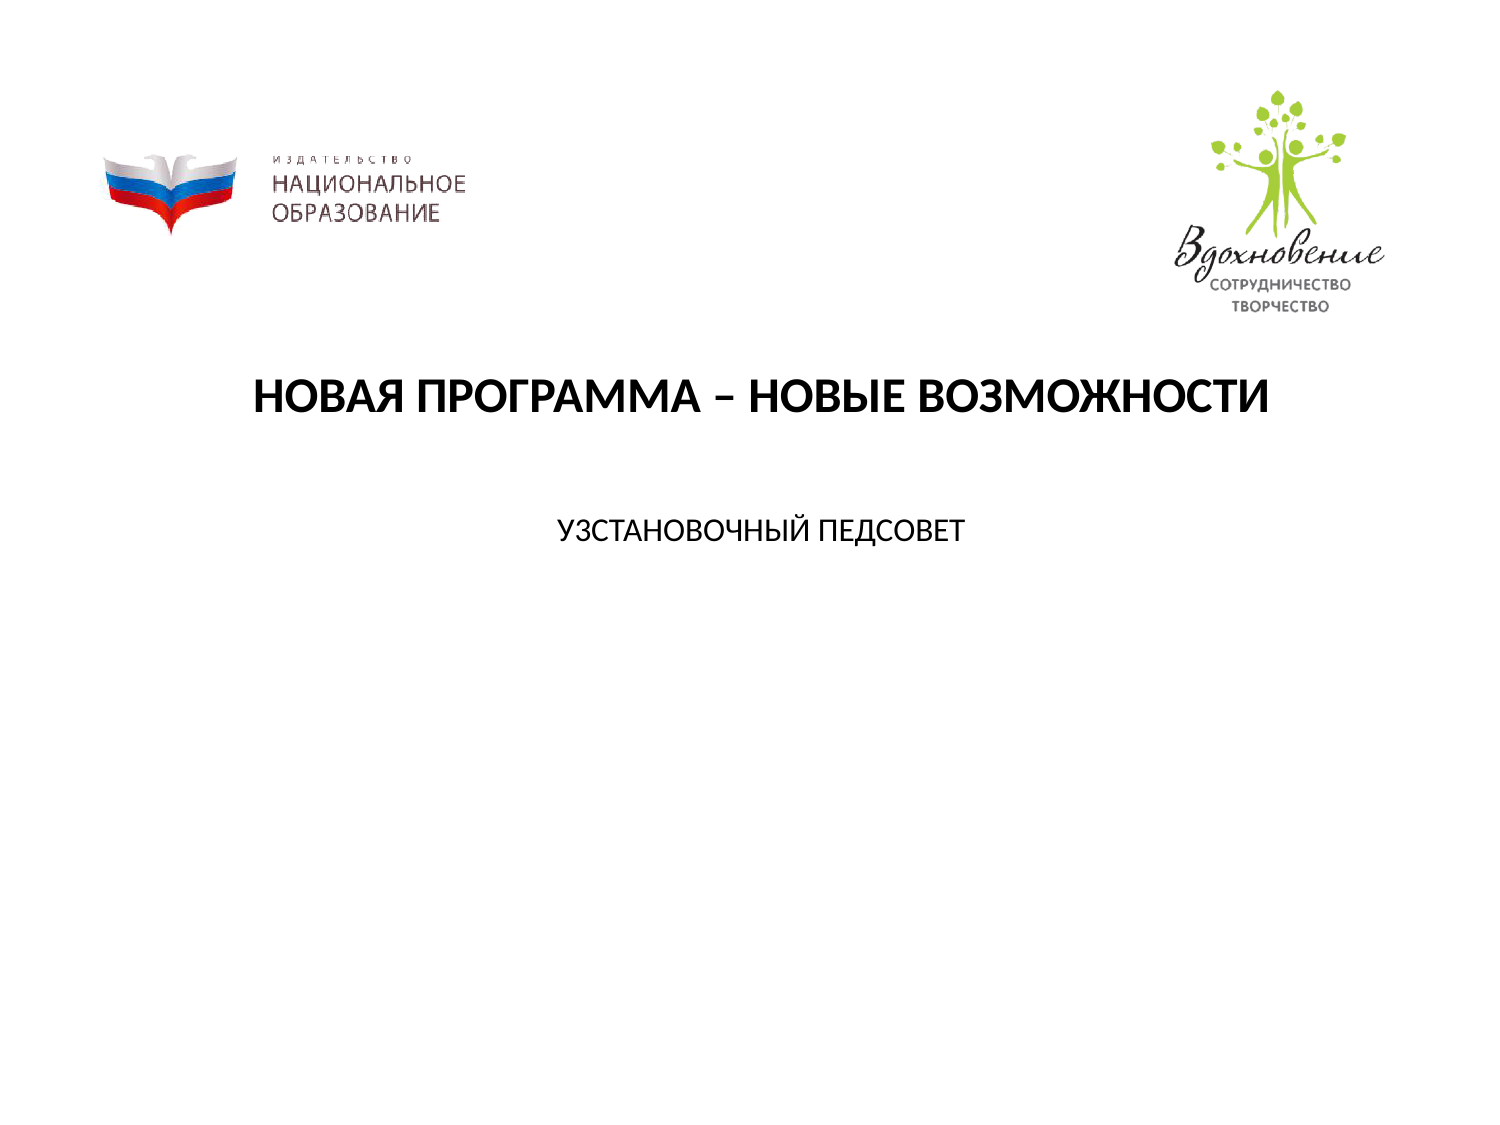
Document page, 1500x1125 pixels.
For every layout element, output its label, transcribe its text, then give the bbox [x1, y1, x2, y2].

picture [76, 90, 486, 268]
text_box У3СТАНОВОЧНЫЙ ПЕДСОВЕТ [542, 509, 982, 558]
text_box НОВАЯ ПРОГРАММА – НОВЫЕ ВОЗМОЖНОСТИ [206, 367, 1317, 433]
picture [1128, 30, 1433, 350]
